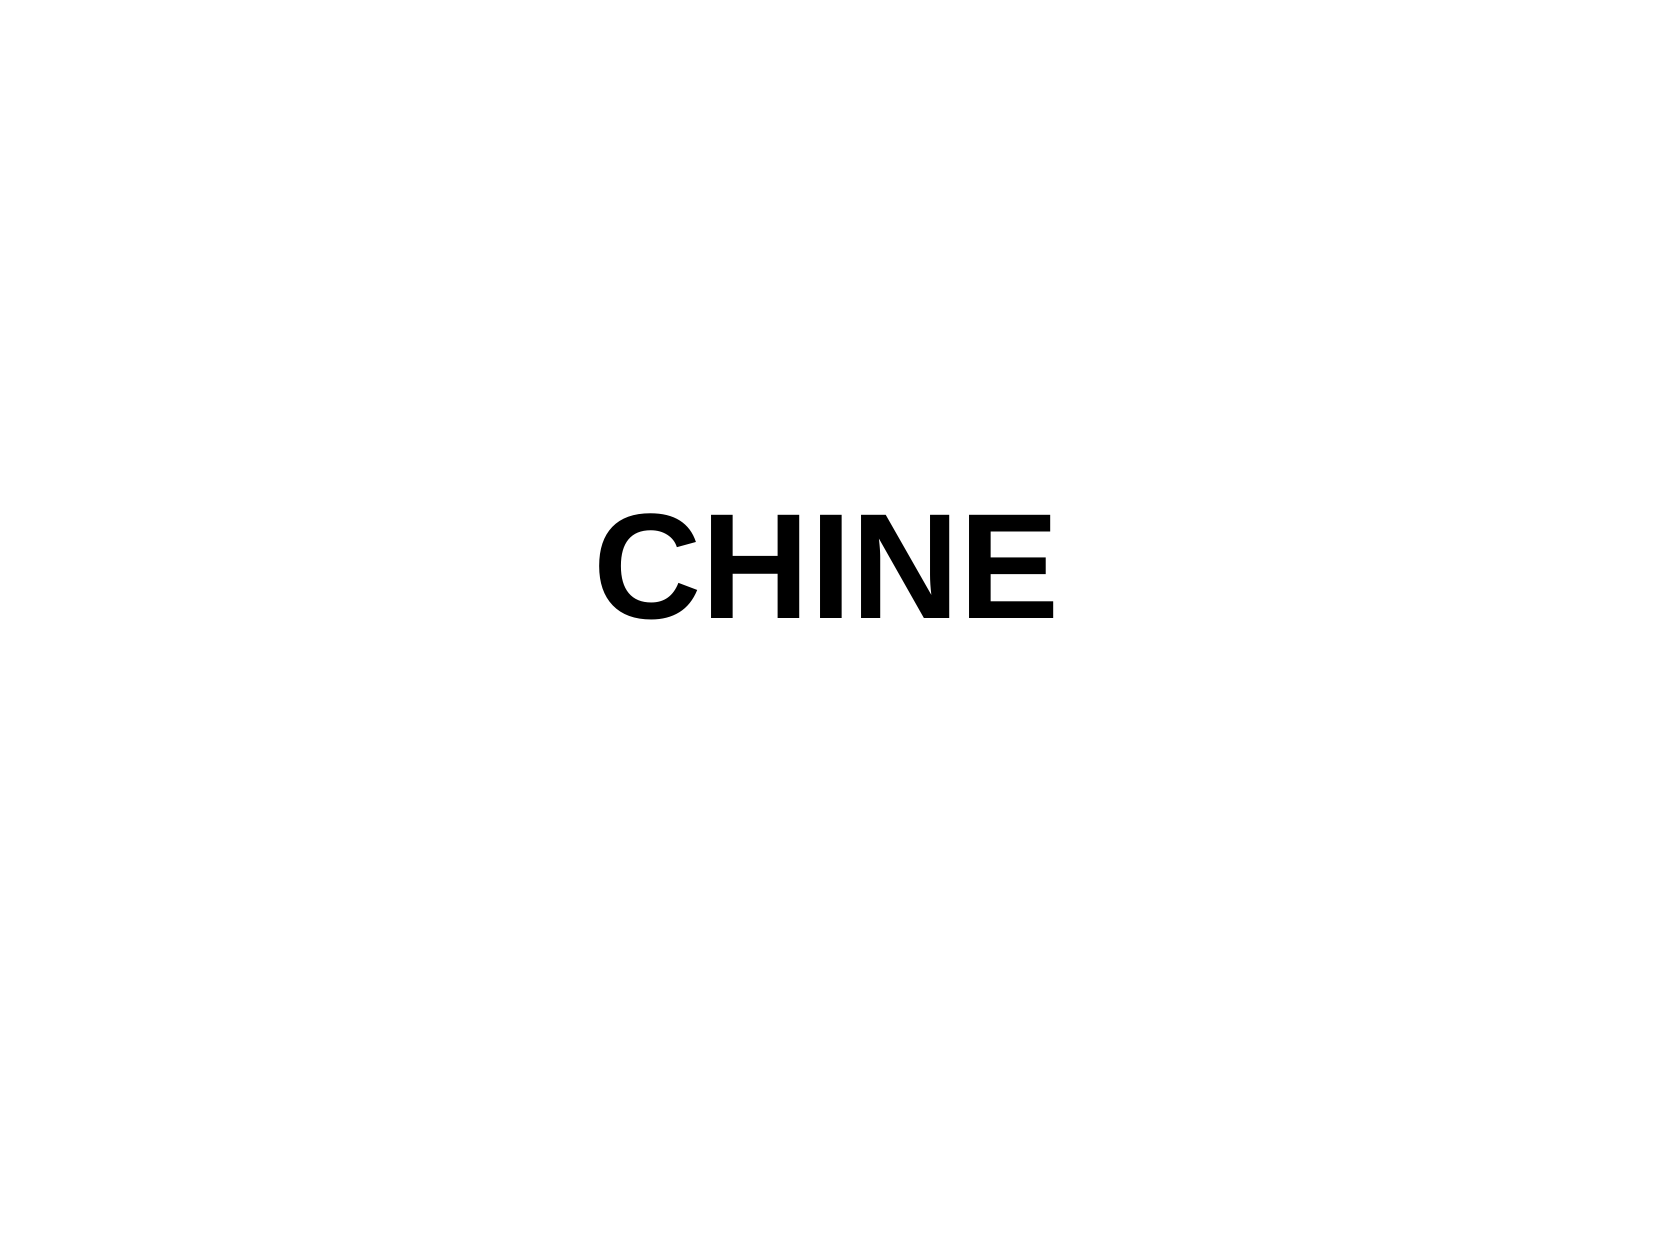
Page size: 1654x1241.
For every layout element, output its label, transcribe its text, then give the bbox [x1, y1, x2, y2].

title CHINE [82, 462, 1571, 670]
